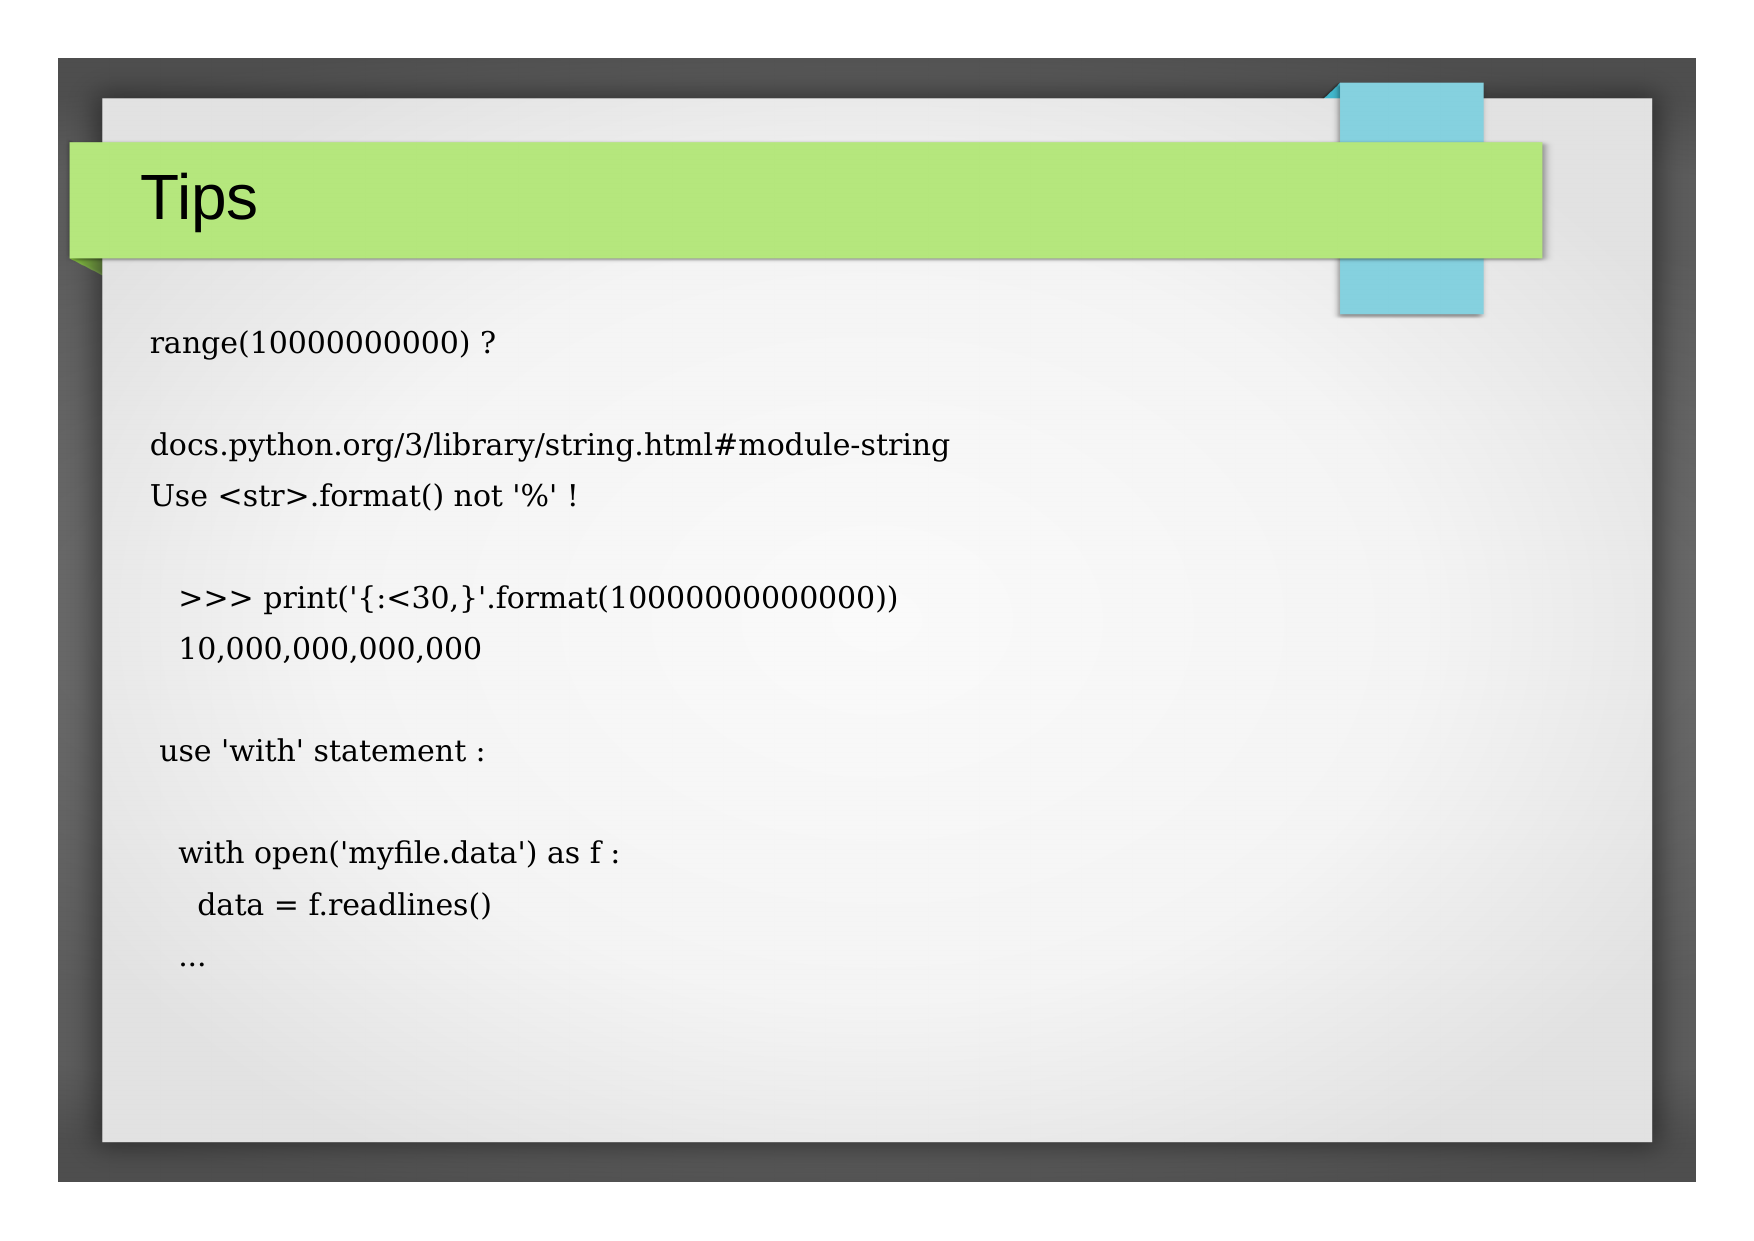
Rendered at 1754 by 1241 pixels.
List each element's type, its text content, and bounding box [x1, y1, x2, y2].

title Tips [140, 144, 1310, 251]
list range(10000000000) ? docs.python.org/3/library/string.html#module-string Use <str>.format() not '%' ! >>> print('{:<30,}'.format(10000000000000)) 10,000,000,000,000 use 'with' statement : with open('myfile.data') as f : data = f.readlines() ... [140, 325, 1614, 978]
picture [58, 58, 1696, 1182]
